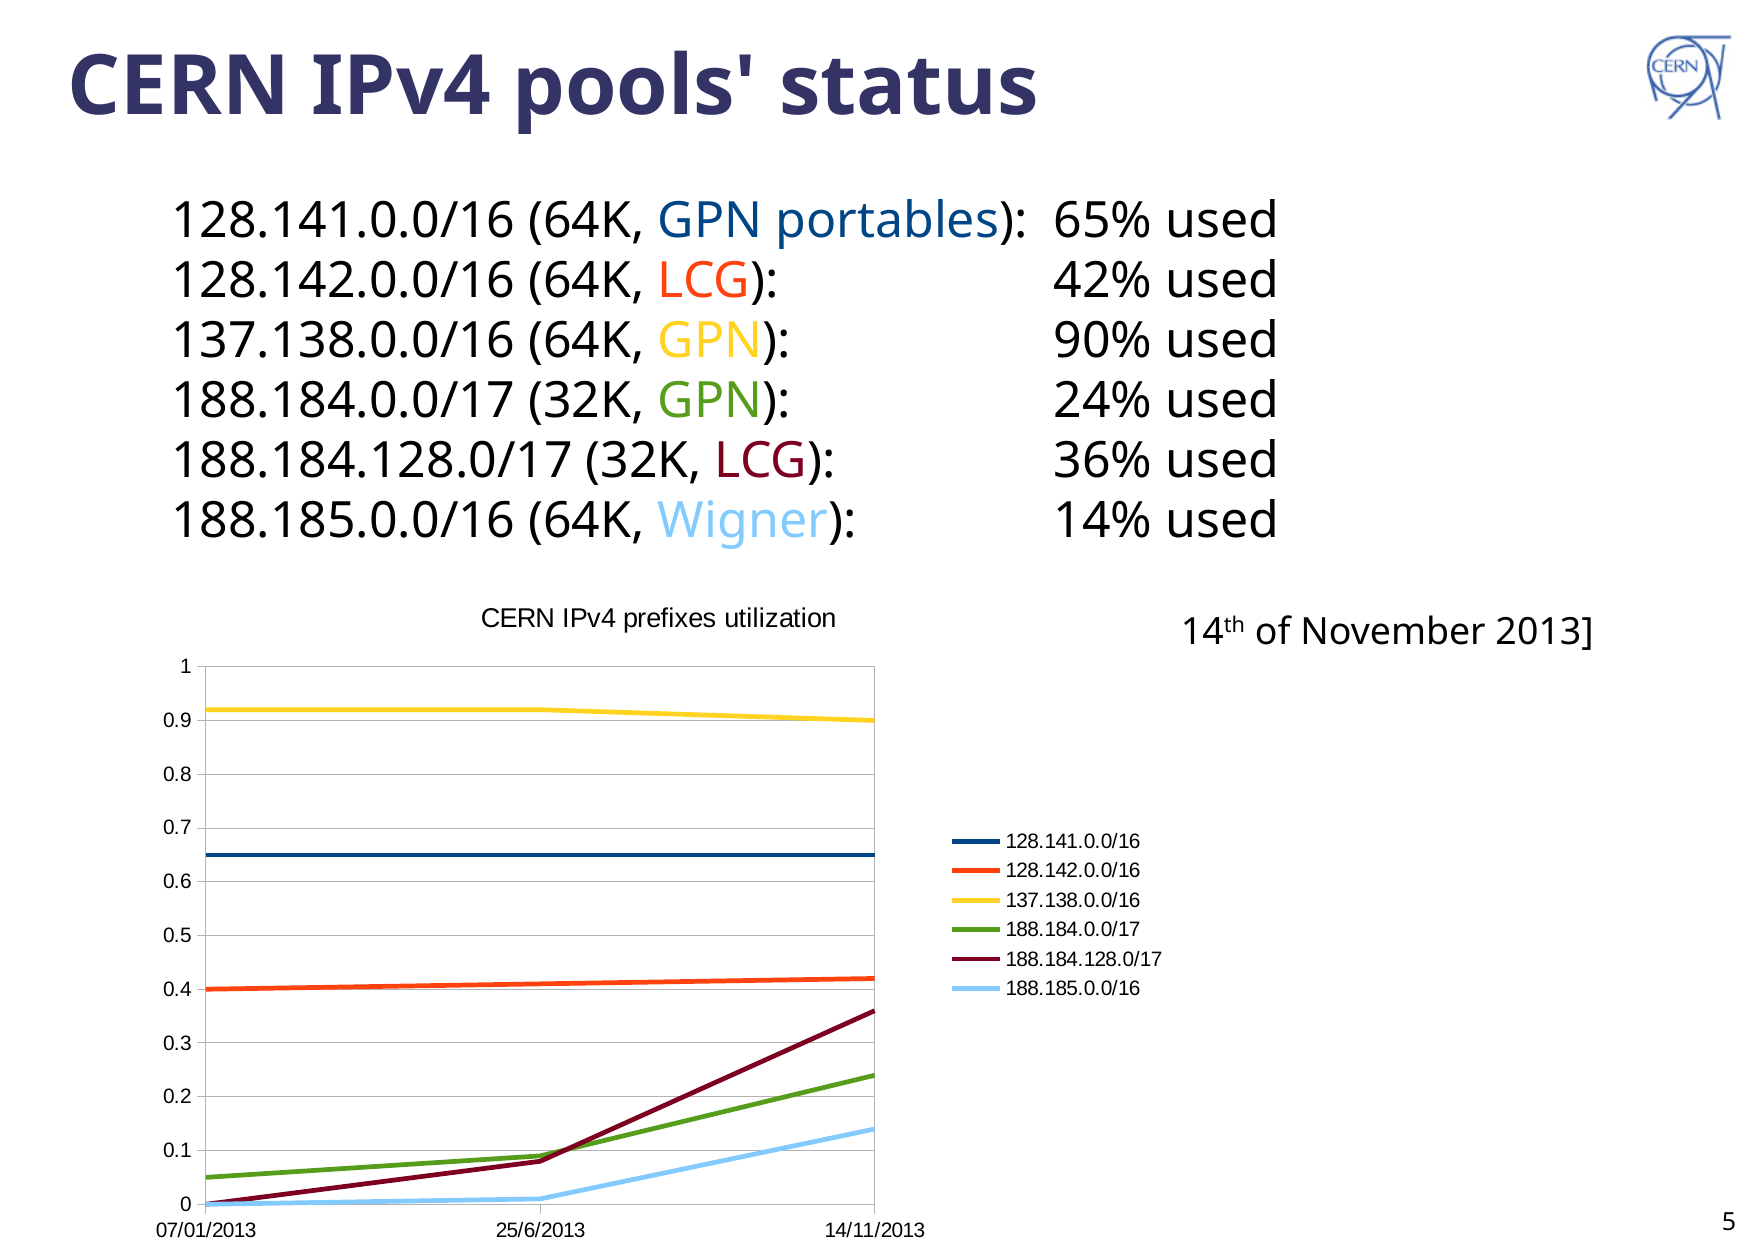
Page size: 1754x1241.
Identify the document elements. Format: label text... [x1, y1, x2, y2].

text_box 128.141.0.0/16 (64K, GPN portables): 65% used 128.142.0.0/16 (64K, LCG): 42% used 137.138.0.0/16 (64K, GPN): 90% used 188.184.0.0/17 (32K, GPN): 24% used 188.184.128.0/17 (32K, LCG): 36% used 188.185.0.0/16 (64K, Wigner): 14% used [14th of November 2013] [138, 180, 1609, 1092]
picture [1646, 34, 1732, 120]
title CERN IPv4 pools' status [67, 0, 1624, 173]
chart [135, 573, 1182, 1241]
